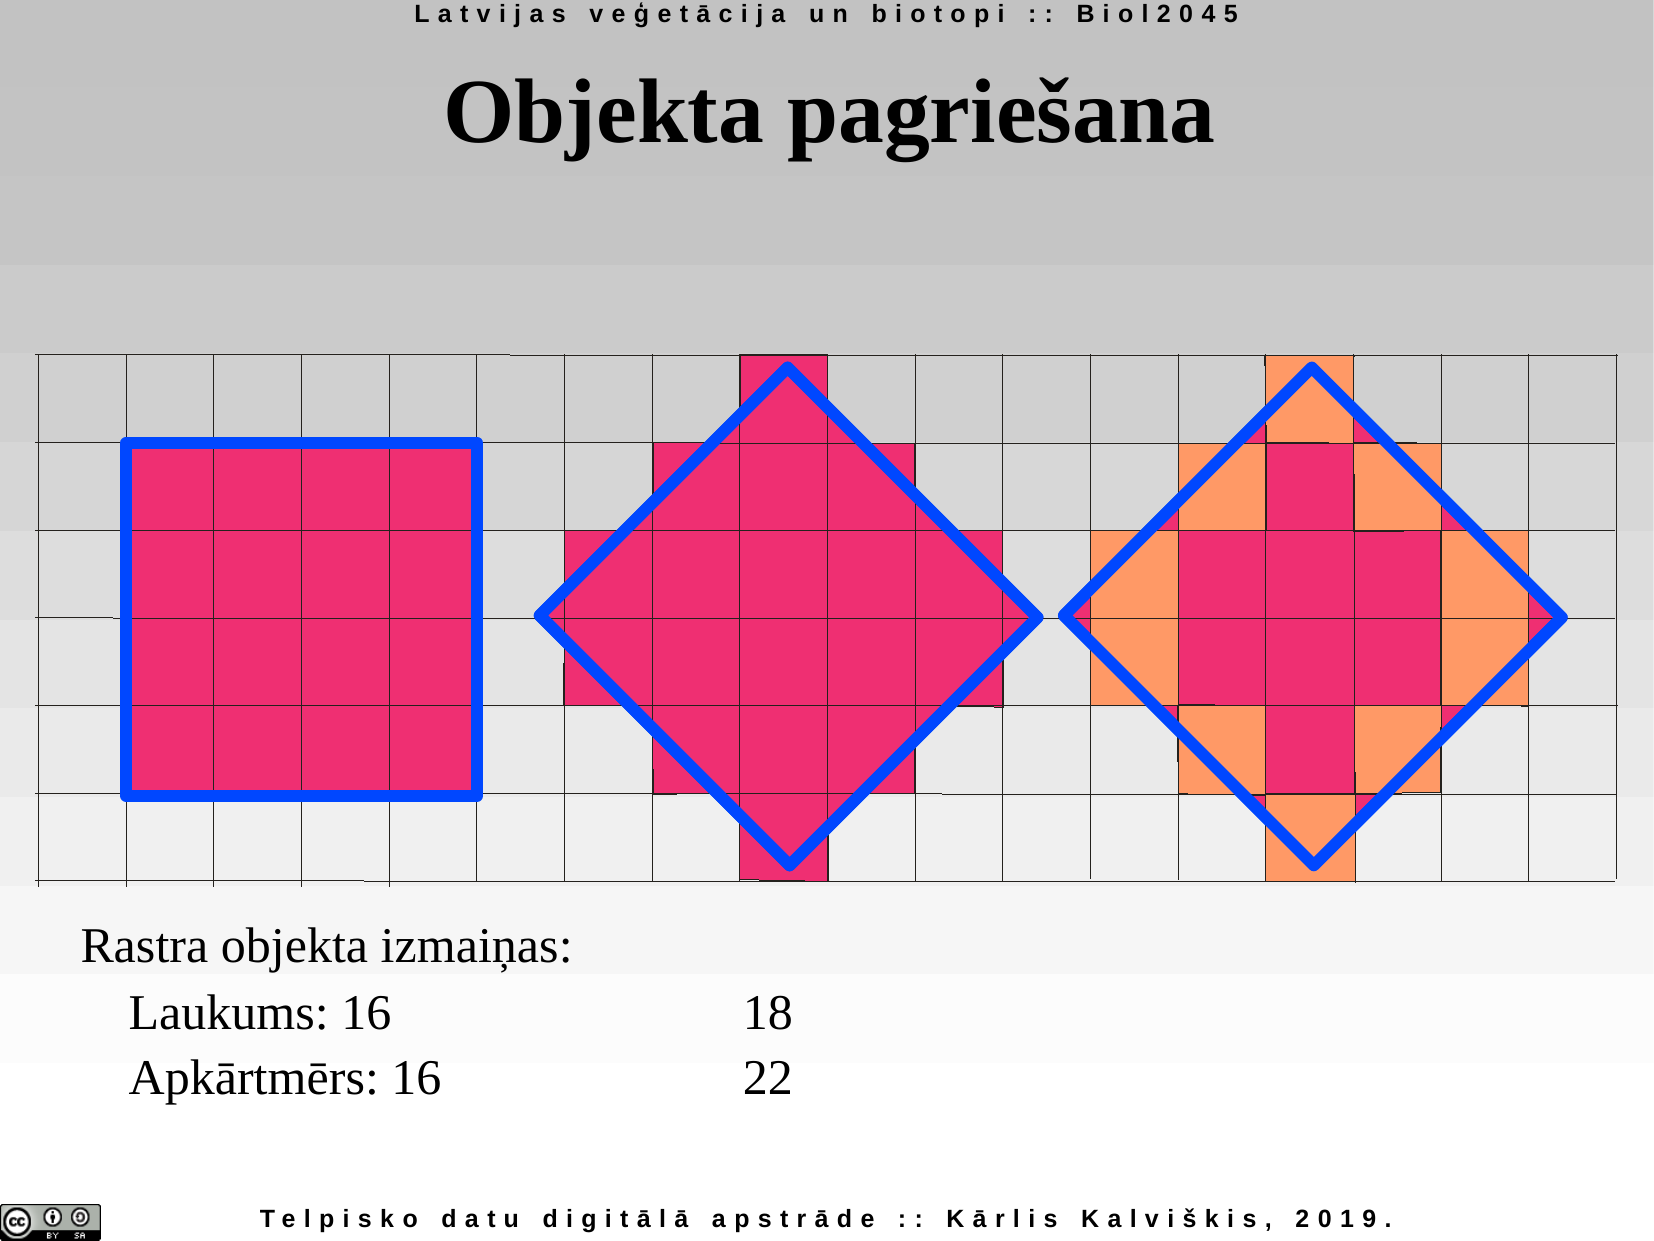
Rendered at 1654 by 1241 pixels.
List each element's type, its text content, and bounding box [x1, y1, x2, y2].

text_box [565, 531, 614, 580]
text_box [961, 531, 1002, 572]
text_box [653, 443, 702, 492]
text_box [916, 506, 940, 530]
text_box [740, 794, 827, 856]
text_box [740, 619, 827, 705]
text_box [1091, 531, 1178, 618]
text_box [828, 794, 851, 817]
text_box 18 [742, 985, 793, 1041]
text_box [1266, 444, 1441, 530]
text_box [1266, 706, 1441, 794]
text_box [653, 531, 739, 618]
text_box [1164, 706, 1178, 720]
text_box [916, 706, 939, 729]
text_box [1442, 619, 1528, 705]
text_box [872, 750, 915, 793]
text_box [1003, 593, 1028, 618]
title Objekta pagriešana [34, 61, 1626, 296]
text_box [132, 531, 213, 618]
text_box [302, 449, 389, 530]
text_box [653, 739, 707, 793]
text_box [828, 444, 915, 530]
text_box [214, 706, 301, 790]
text_box [1442, 508, 1464, 530]
text_box [1484, 661, 1528, 705]
text_box [916, 531, 1002, 618]
text_box [916, 619, 1002, 705]
text_box [214, 531, 301, 618]
text_box [1179, 531, 1265, 618]
text_box [874, 444, 915, 485]
text_box [1073, 599, 1090, 618]
text_box Rastra objekta izmaiņas: [80, 918, 574, 974]
text_box Laukums: 16 [128, 985, 392, 1041]
text_box [1355, 531, 1441, 618]
text_box [1266, 531, 1354, 618]
text_box Apkārtmērs: 16 [128, 1050, 442, 1106]
text_box [390, 619, 471, 705]
text_box [1266, 619, 1354, 705]
text_box [1003, 619, 1026, 642]
text_box [214, 619, 301, 705]
text_box [565, 651, 619, 705]
text_box [132, 449, 213, 530]
text_box [1253, 795, 1265, 807]
text_box [653, 706, 739, 793]
text_box [1265, 827, 1355, 881]
text_box [132, 619, 213, 705]
text_box [1246, 424, 1265, 443]
text_box [1179, 706, 1265, 794]
text_box [1442, 706, 1463, 727]
text_box [1179, 444, 1265, 530]
text_box [740, 531, 827, 618]
text_box [653, 619, 739, 705]
text_box [828, 706, 915, 793]
text_box [553, 619, 564, 630]
text_box [653, 444, 739, 530]
text_box [1356, 795, 1374, 813]
text_box [1179, 444, 1225, 490]
text_box [302, 531, 389, 618]
text_box [1395, 748, 1441, 794]
text_box [1355, 619, 1441, 705]
text_box [740, 356, 827, 405]
text_box [635, 513, 652, 530]
text_box [1159, 511, 1178, 530]
text_box [960, 663, 1002, 705]
text_box [302, 619, 389, 705]
text_box [1354, 420, 1377, 443]
text_box [1266, 795, 1355, 856]
text_box [549, 601, 564, 618]
text_box [1179, 740, 1233, 794]
text_box [302, 706, 389, 790]
text_box [390, 449, 471, 530]
text_box [828, 619, 915, 705]
text_box [740, 826, 827, 881]
picture [0, 0, 1654, 1241]
text_box [1442, 531, 1528, 618]
text_box [1266, 377, 1353, 443]
text_box [1077, 619, 1090, 632]
text_box [390, 706, 471, 790]
text_box [1091, 619, 1178, 705]
text_box [1398, 444, 1441, 487]
text_box [1485, 531, 1528, 574]
text_box [740, 377, 827, 443]
text_box [828, 418, 853, 443]
text_box [214, 449, 301, 530]
text_box 22 [742, 1050, 793, 1106]
text_box [132, 706, 213, 790]
text_box [390, 531, 471, 618]
text_box [1179, 619, 1265, 705]
text_box [740, 444, 827, 530]
text_box [1266, 356, 1353, 403]
text_box [640, 706, 652, 718]
text_box [728, 794, 739, 805]
text_box [1091, 652, 1144, 705]
text_box [565, 619, 652, 705]
text_box [1529, 595, 1552, 618]
text_box [565, 531, 652, 618]
text_box [828, 531, 915, 618]
text_box [722, 426, 739, 443]
text_box [740, 706, 827, 793]
text_box [1091, 531, 1138, 578]
text_box [1529, 619, 1550, 640]
